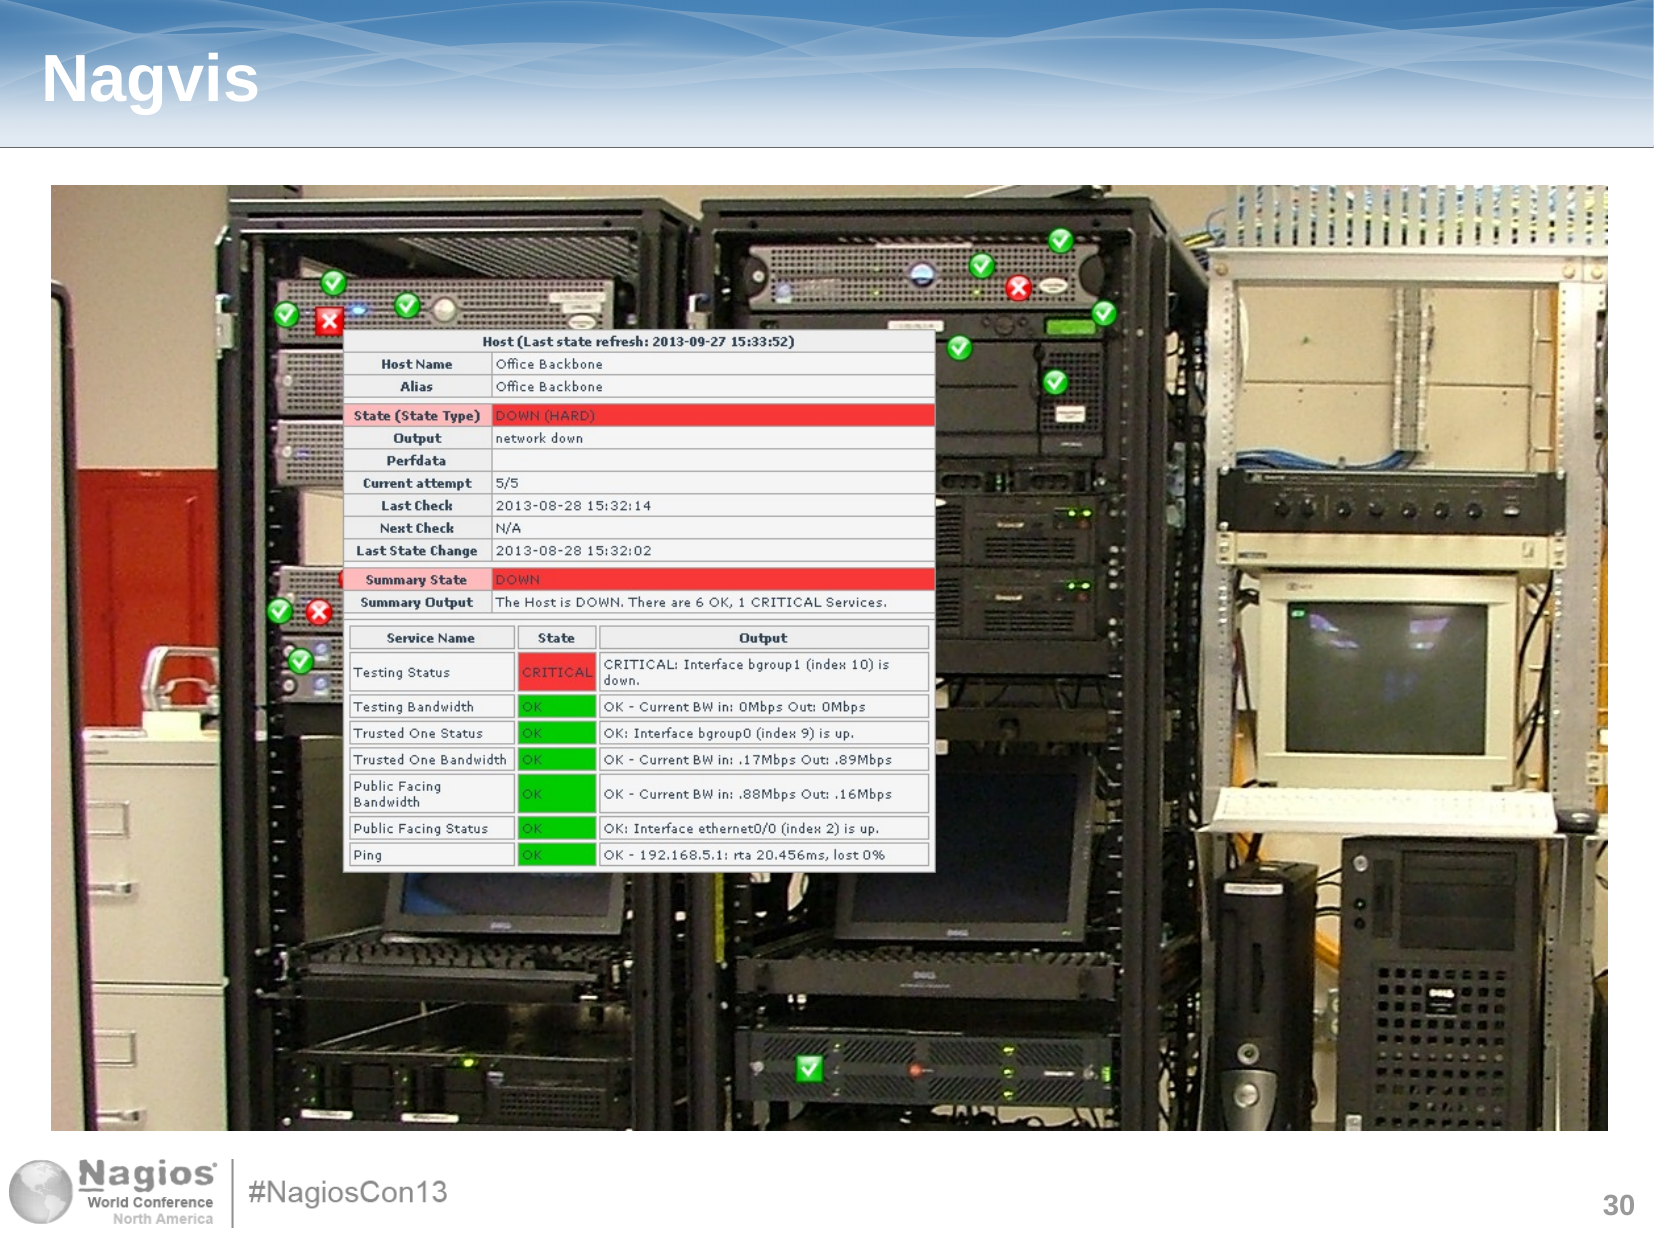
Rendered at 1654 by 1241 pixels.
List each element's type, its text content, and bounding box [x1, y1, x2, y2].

title Nagvis [41, 29, 1248, 127]
picture [0, 0, 1654, 147]
picture [51, 185, 1608, 1131]
picture [9, 1159, 453, 1228]
